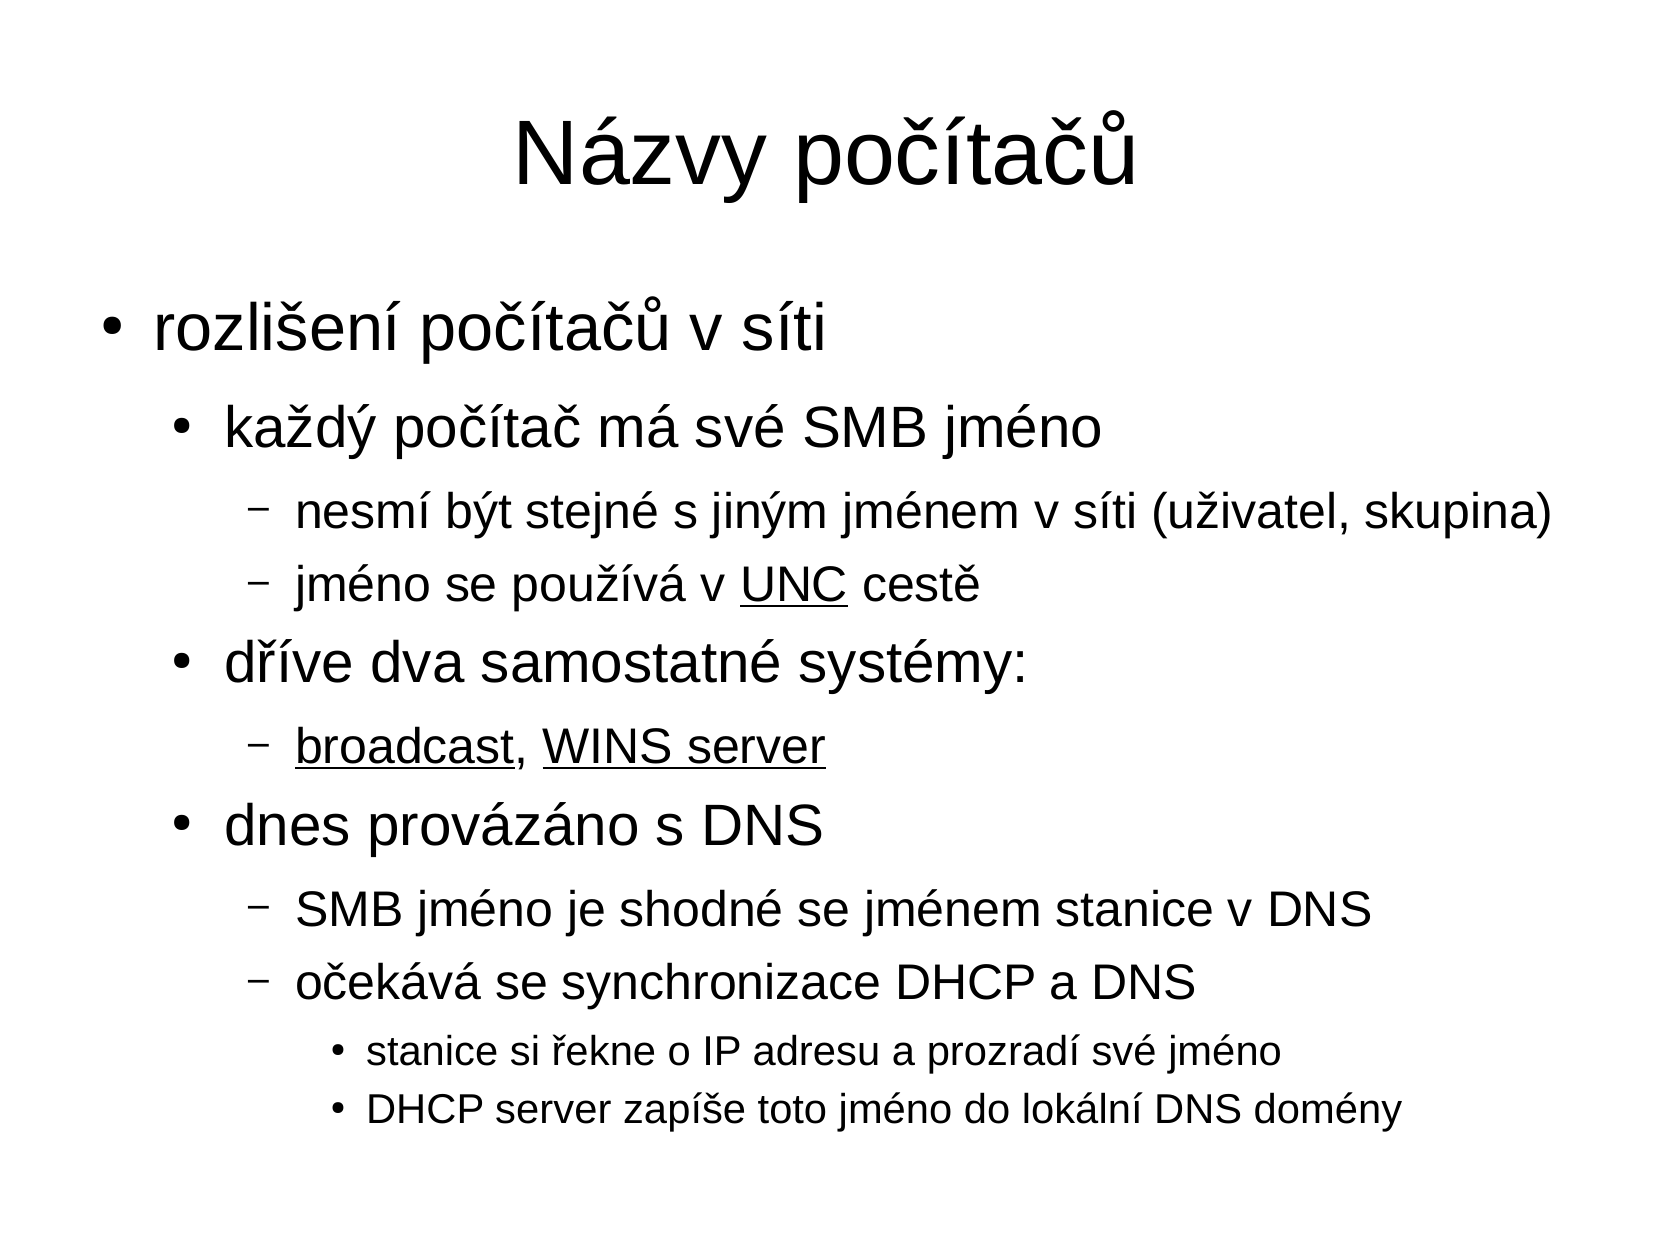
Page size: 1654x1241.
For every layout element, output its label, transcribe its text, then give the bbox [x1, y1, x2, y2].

list rozlišení počítačů v síti každý počítač má své SMB jméno nesmí být stejné s jiným jménem v síti (uživatel, skupina) jméno se používá v UNC cestě dříve dva samostatné systémy: broadcast, WINS server dnes provázáno s DNS SMB jméno je shodné se jménem stanice v DNS očekává se synchronizace DHCP a DNS stanice si řekne o IP adresu a prozradí své jméno DHCP server zapíše toto jméno do lokální DNS domény [82, 290, 1571, 1133]
title Názvy počítačů [82, 49, 1571, 257]
